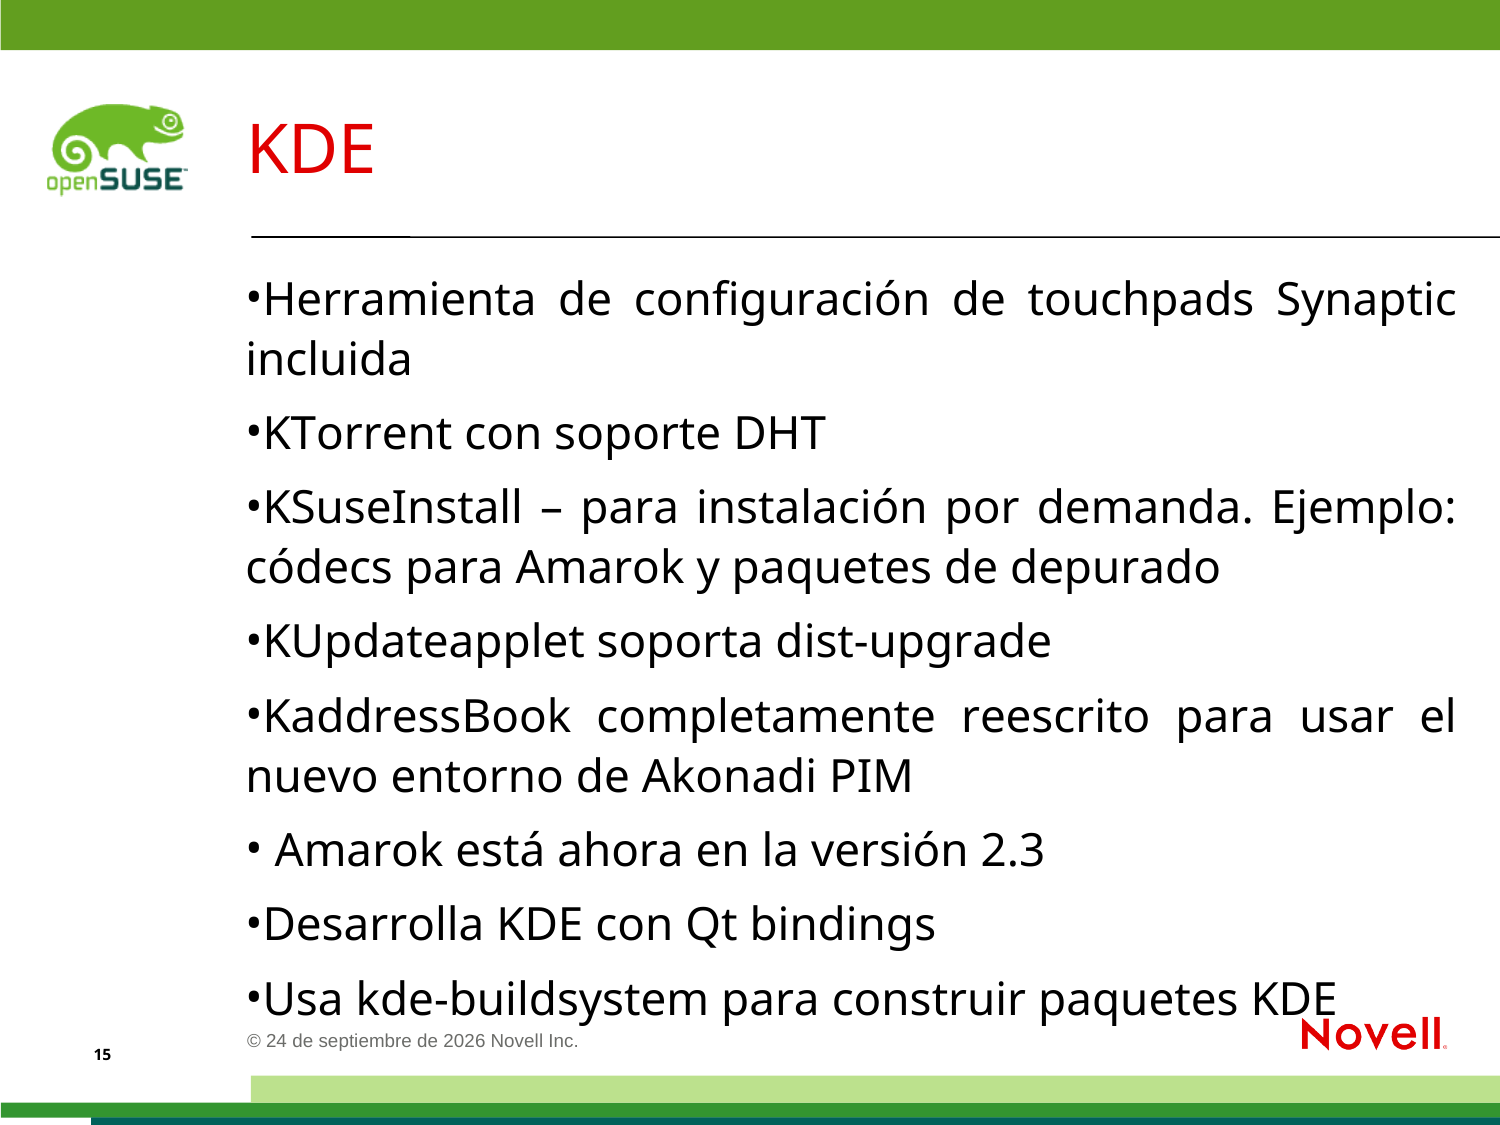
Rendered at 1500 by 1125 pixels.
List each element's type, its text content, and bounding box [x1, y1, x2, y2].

list Herramienta de configuración de touchpads Synaptic incluida KTorrent con soporte DHT KSuseInstall – para instalación por demanda. Ejemplo: códecs para Amarok y paquetes de depurado KUpdateapplet soporta dist-upgrade KaddressBook completamente reescrito para usar el nuevo entorno de Akonadi PIM Amarok está ahora en la versión 2.3 Desarrolla KDE con Qt bindings Usa kde-buildsystem para construir paquetes KDE [245, 267, 1458, 1010]
picture [47, 104, 188, 197]
title KDE [246, 68, 1409, 231]
picture [1295, 1011, 1453, 1056]
